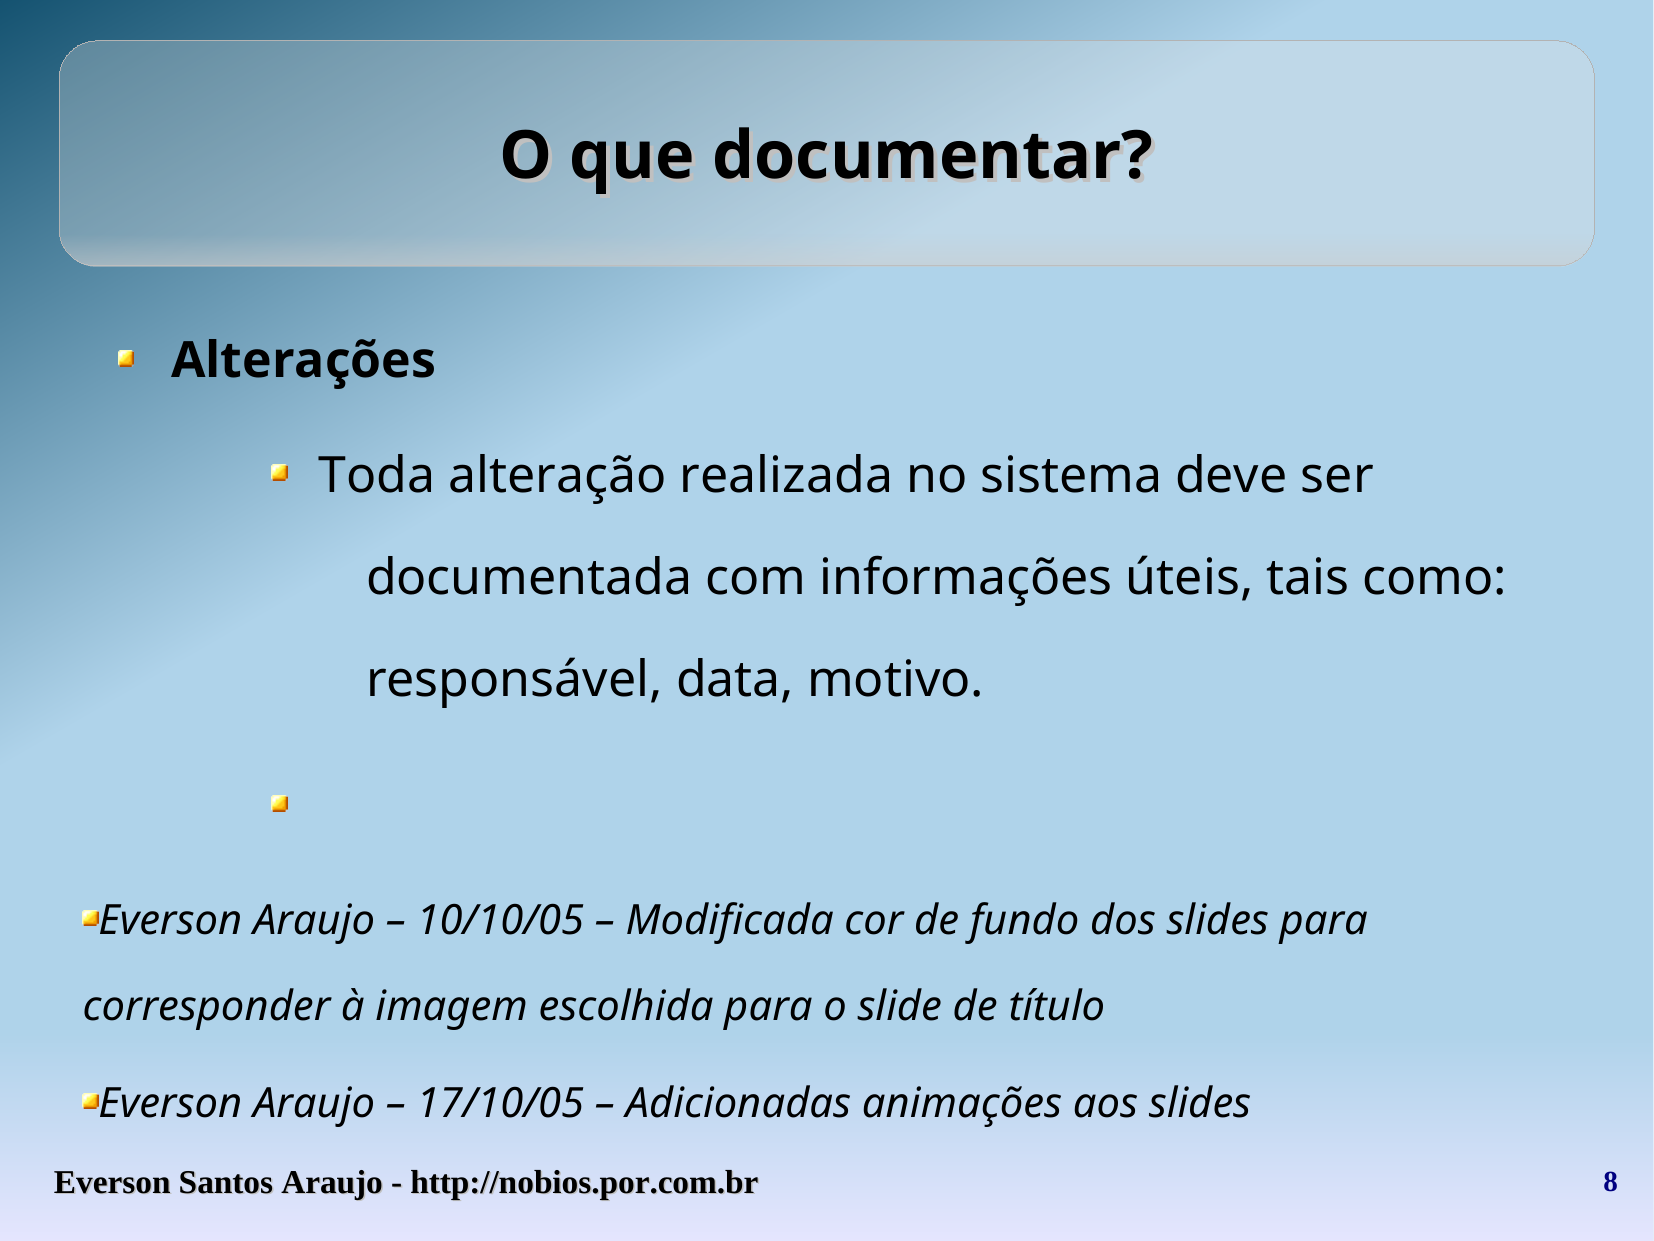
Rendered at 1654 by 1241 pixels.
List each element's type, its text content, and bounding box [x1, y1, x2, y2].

title O que documentar? [82, 49, 1571, 257]
list Alterações Toda alteração realizada no sistema deve ser documentada com informações úteis, tais como: responsável, data, motivo. Everson Araujo – 10/10/05 – Modificada cor de fundo dos slides para corresponder à imagem escolhida para o slide de título Everson Araujo – 17/10/05 – Adicionadas animações aos slides [82, 290, 1571, 1109]
